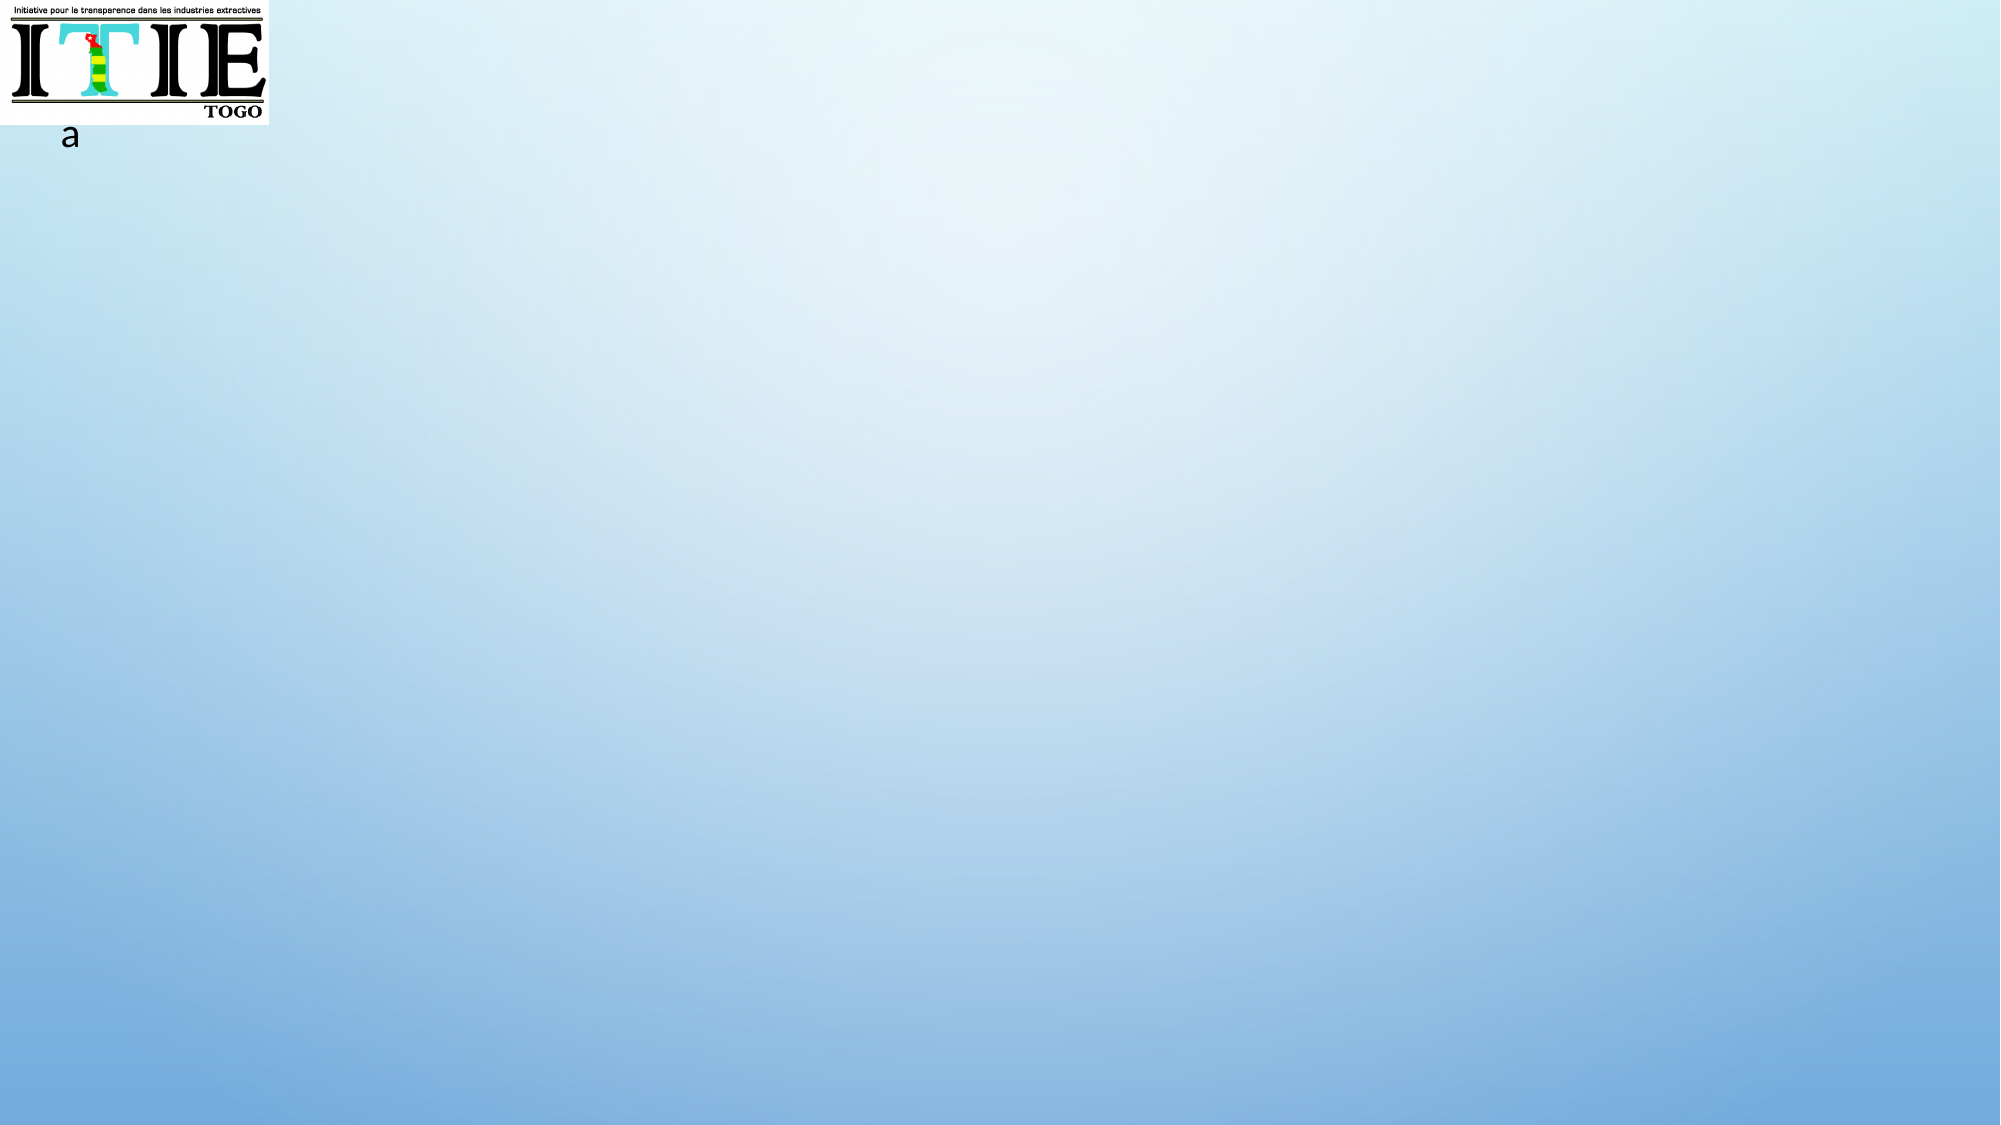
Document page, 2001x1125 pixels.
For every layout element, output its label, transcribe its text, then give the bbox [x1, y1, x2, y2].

picture [0, 0, 269, 126]
text_box a [45, 97, 1955, 164]
